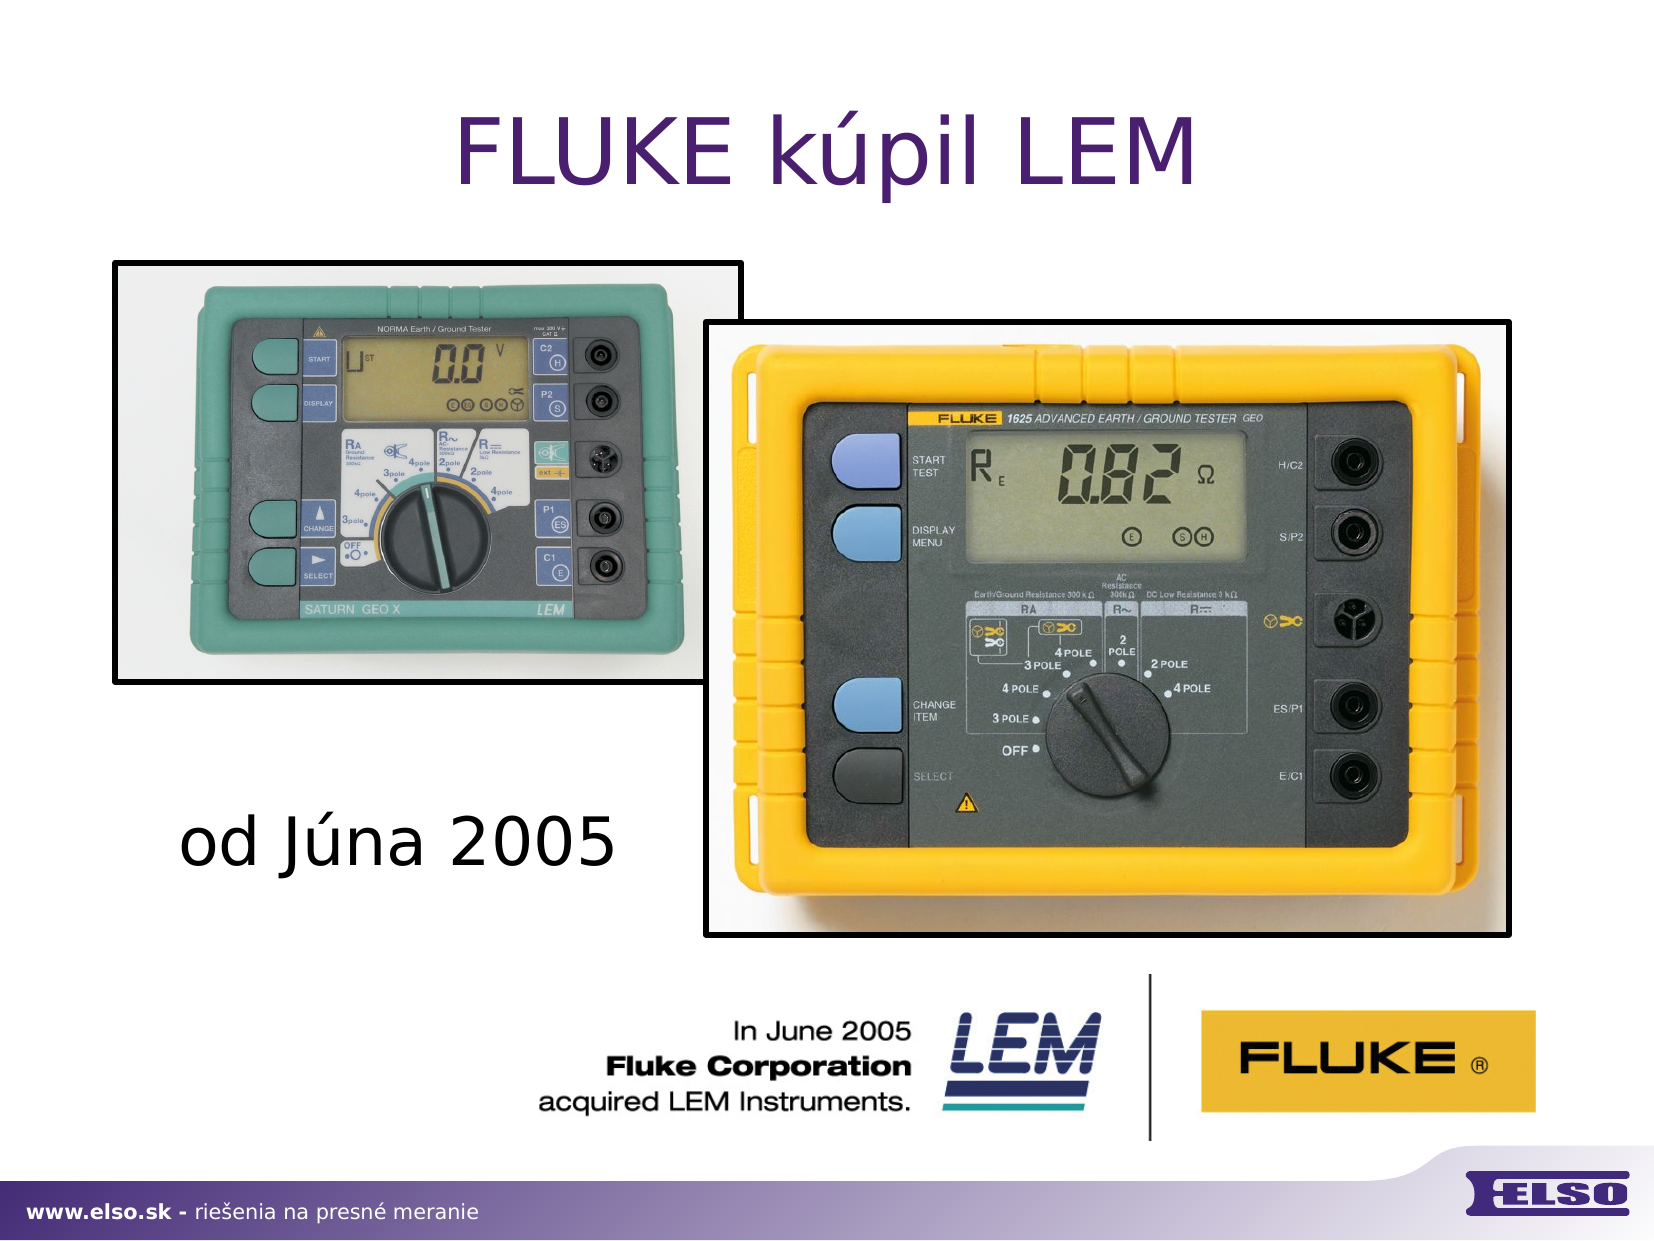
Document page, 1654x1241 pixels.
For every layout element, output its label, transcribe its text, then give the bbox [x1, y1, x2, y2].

title FLUKE kúpil LEM [82, 56, 1571, 250]
picture [118, 265, 739, 679]
subtitle od Júna 2005 [118, 710, 680, 975]
picture [708, 324, 1506, 932]
picture [354, 974, 1536, 1141]
